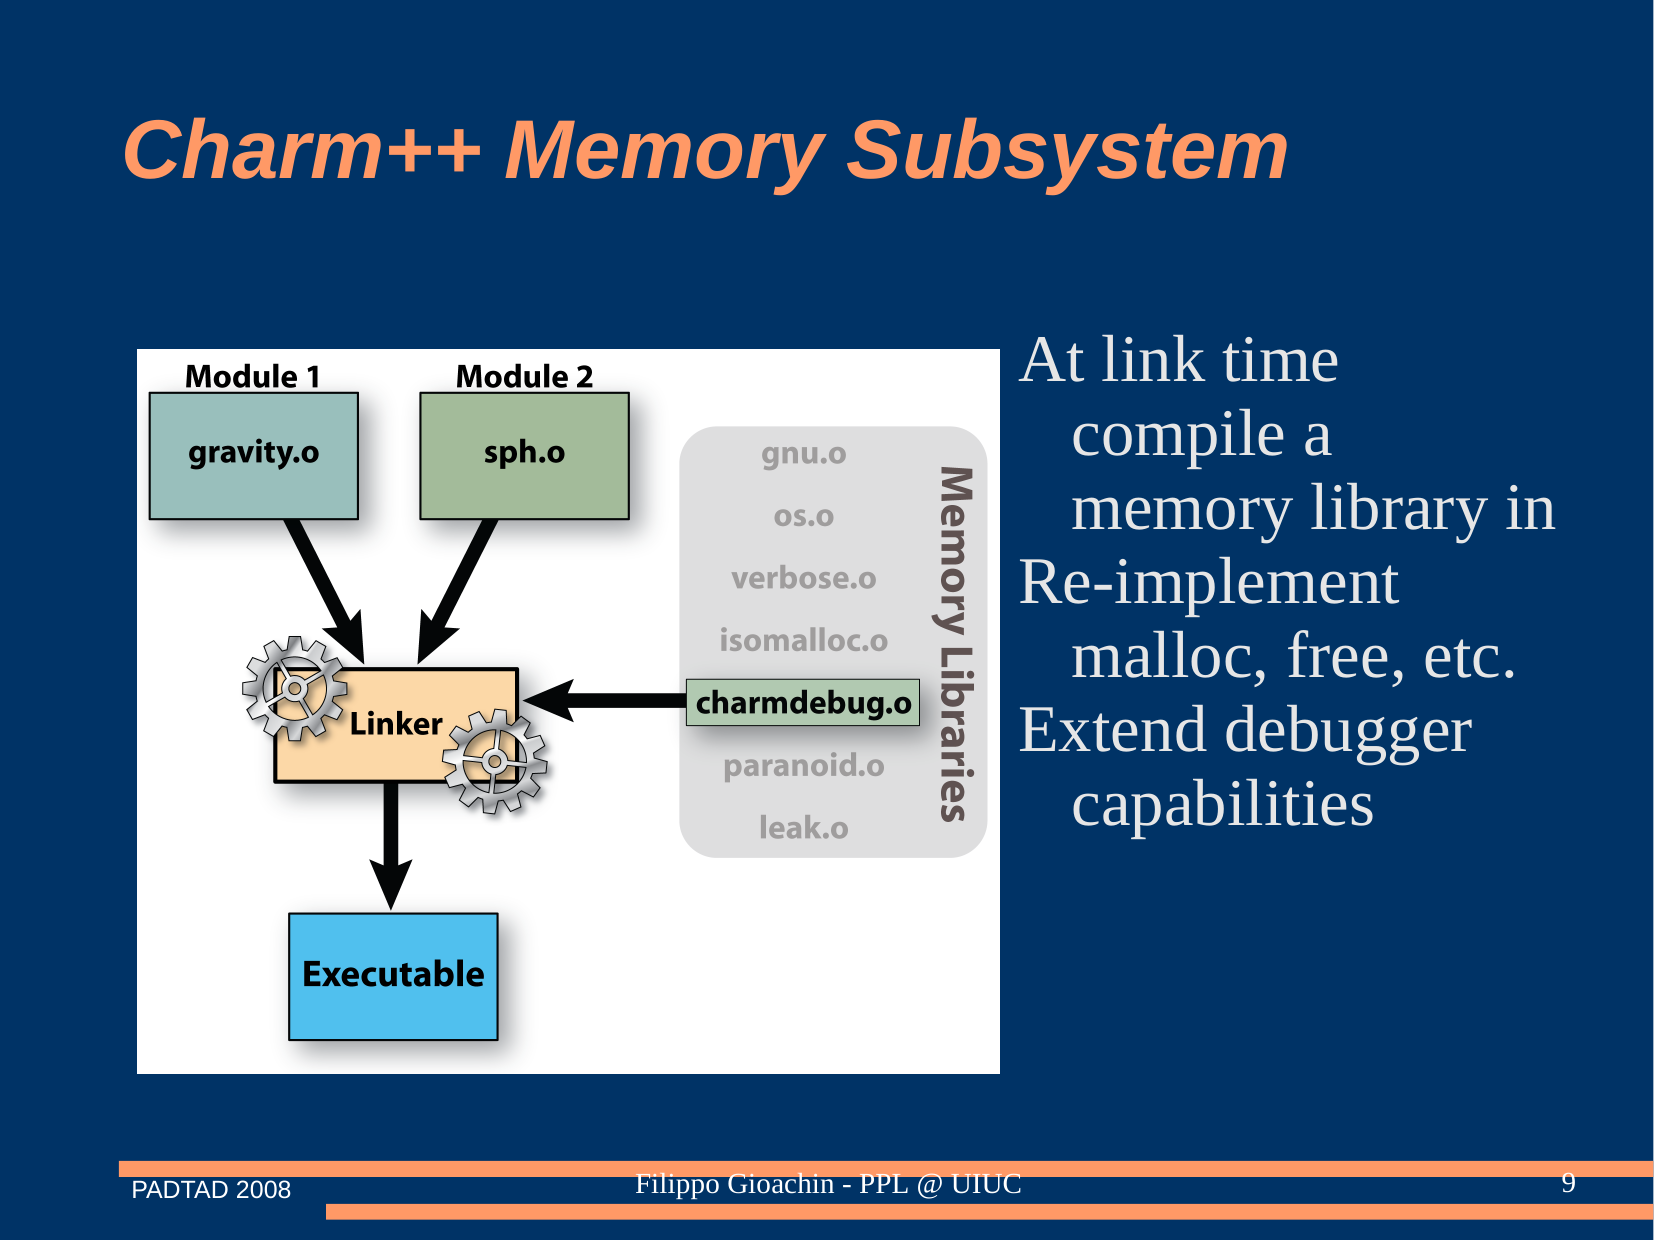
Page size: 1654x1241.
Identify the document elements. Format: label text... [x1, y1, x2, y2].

picture [137, 349, 1000, 1074]
list At link time compile a memory library in Re-implement malloc, free, etc. Extend debugger capabilities [1000, 322, 1561, 1133]
title Charm++ Memory Subsystem [121, 46, 1534, 254]
